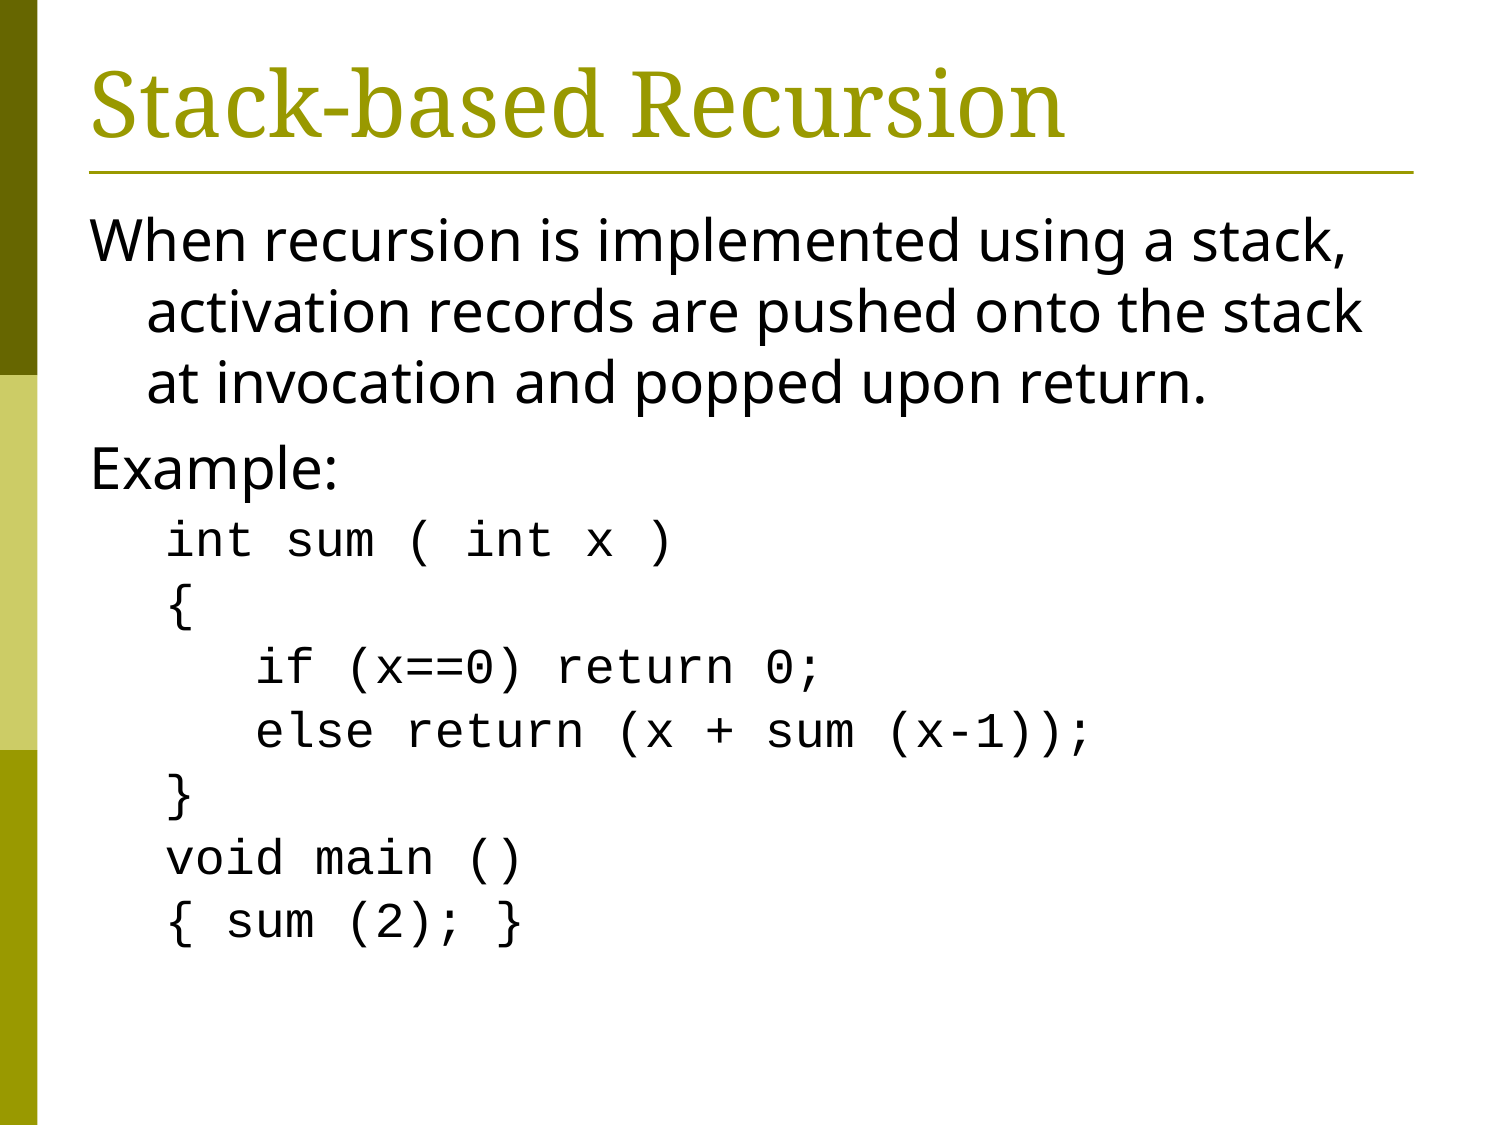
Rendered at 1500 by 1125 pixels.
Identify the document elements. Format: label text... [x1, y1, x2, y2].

list When recursion is implemented using a stack, activation records are pushed onto the stack at invocation and popped upon return. Example: int sum ( int x ) { if (x==0) return 0; else return (x + sum (x-1)); } void main () { sum (2); } [75, 196, 1426, 1007]
title Stack-based Recursion [75, 45, 1426, 173]
